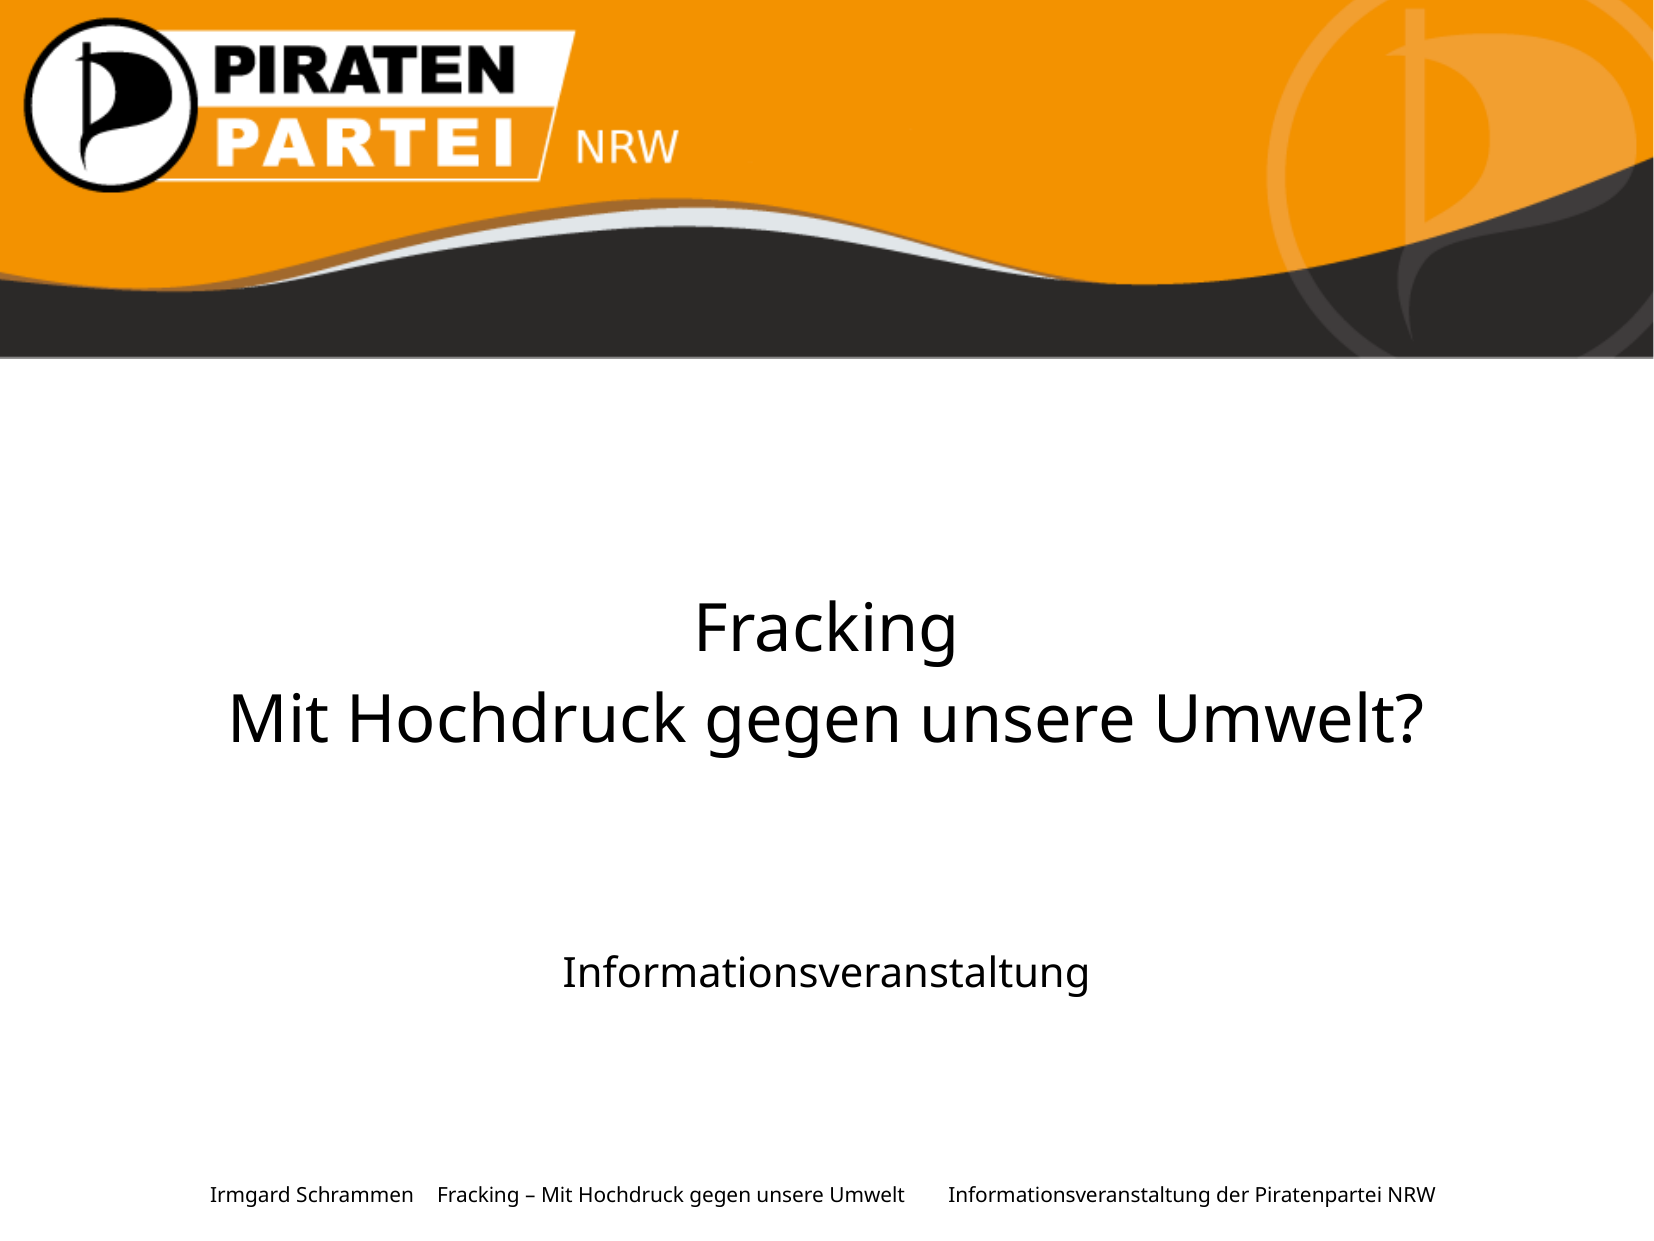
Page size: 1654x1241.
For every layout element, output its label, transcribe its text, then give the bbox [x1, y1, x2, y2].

text_box Irmgard Schrammen Fracking – Mit Hochdruck gegen unsere Umwelt Informationsveranstaltung der Piratenpartei NRW [29, 1172, 1617, 1224]
picture [0, 0, 1654, 359]
subtitle Fracking Mit Hochdruck gegen unsere Umwelt? Informationsveranstaltung [82, 359, 1571, 1109]
